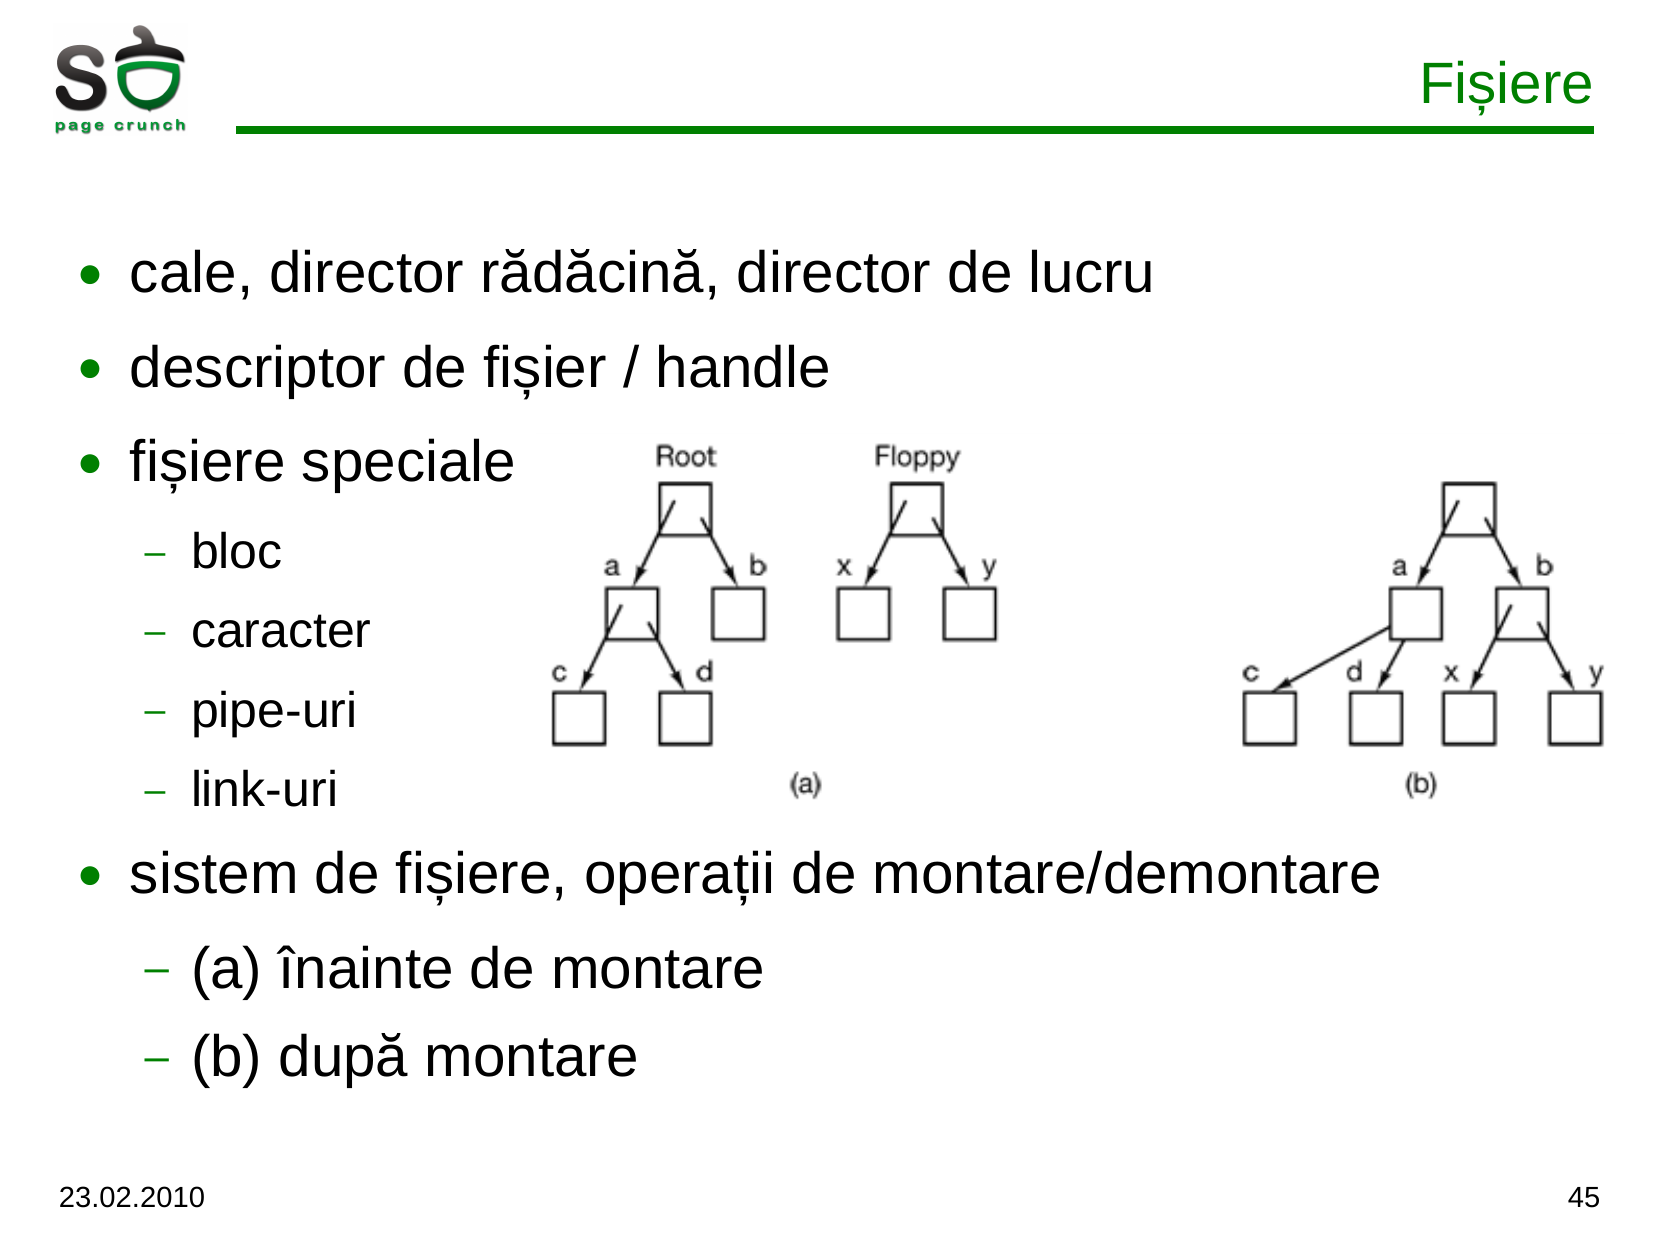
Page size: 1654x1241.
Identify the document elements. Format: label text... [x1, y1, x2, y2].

picture [53, 23, 188, 136]
picture [536, 432, 1625, 816]
title Fișiere [236, 49, 1595, 119]
list cale, director rădăcină, director de lucru descriptor de fișier / handle fișiere speciale bloc caracter pipe-uri link-uri sistem de fișiere, operații de montare/demontare (a) înainte de montare (b) după montare [59, 177, 1595, 1152]
